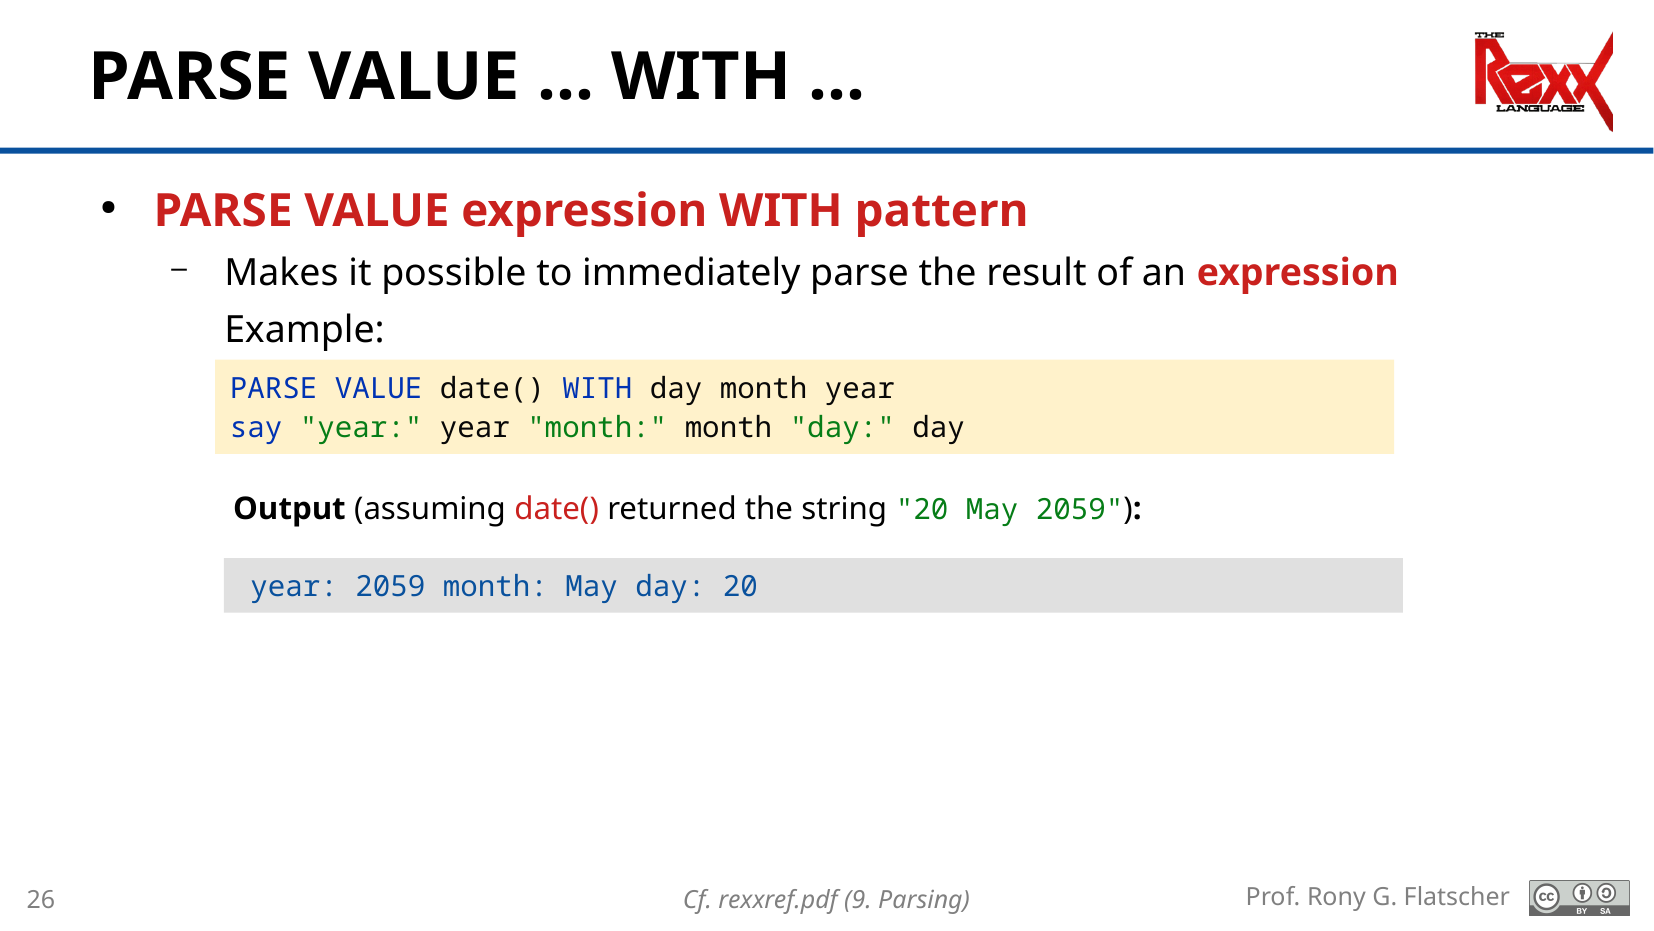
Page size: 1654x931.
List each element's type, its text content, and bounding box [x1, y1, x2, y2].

text_box Output (assuming date() returned the string "20 May 2059"): [218, 478, 1398, 541]
list PARSE VALUE expression WITH pattern Makes it possible to immediately parse the result of an expression Example: [82, 177, 1571, 798]
title PARSE VALUE … WITH ... [29, 0, 1654, 148]
text_box PARSE VALUE date() WITH day month year say "year:" year "month:" month "day:" day [215, 359, 1395, 454]
text_box Cf. rexxref.pdf (9. Parsing) [0, 874, 1654, 922]
text_box year: 2059 month: May day: 20 [223, 558, 1403, 611]
